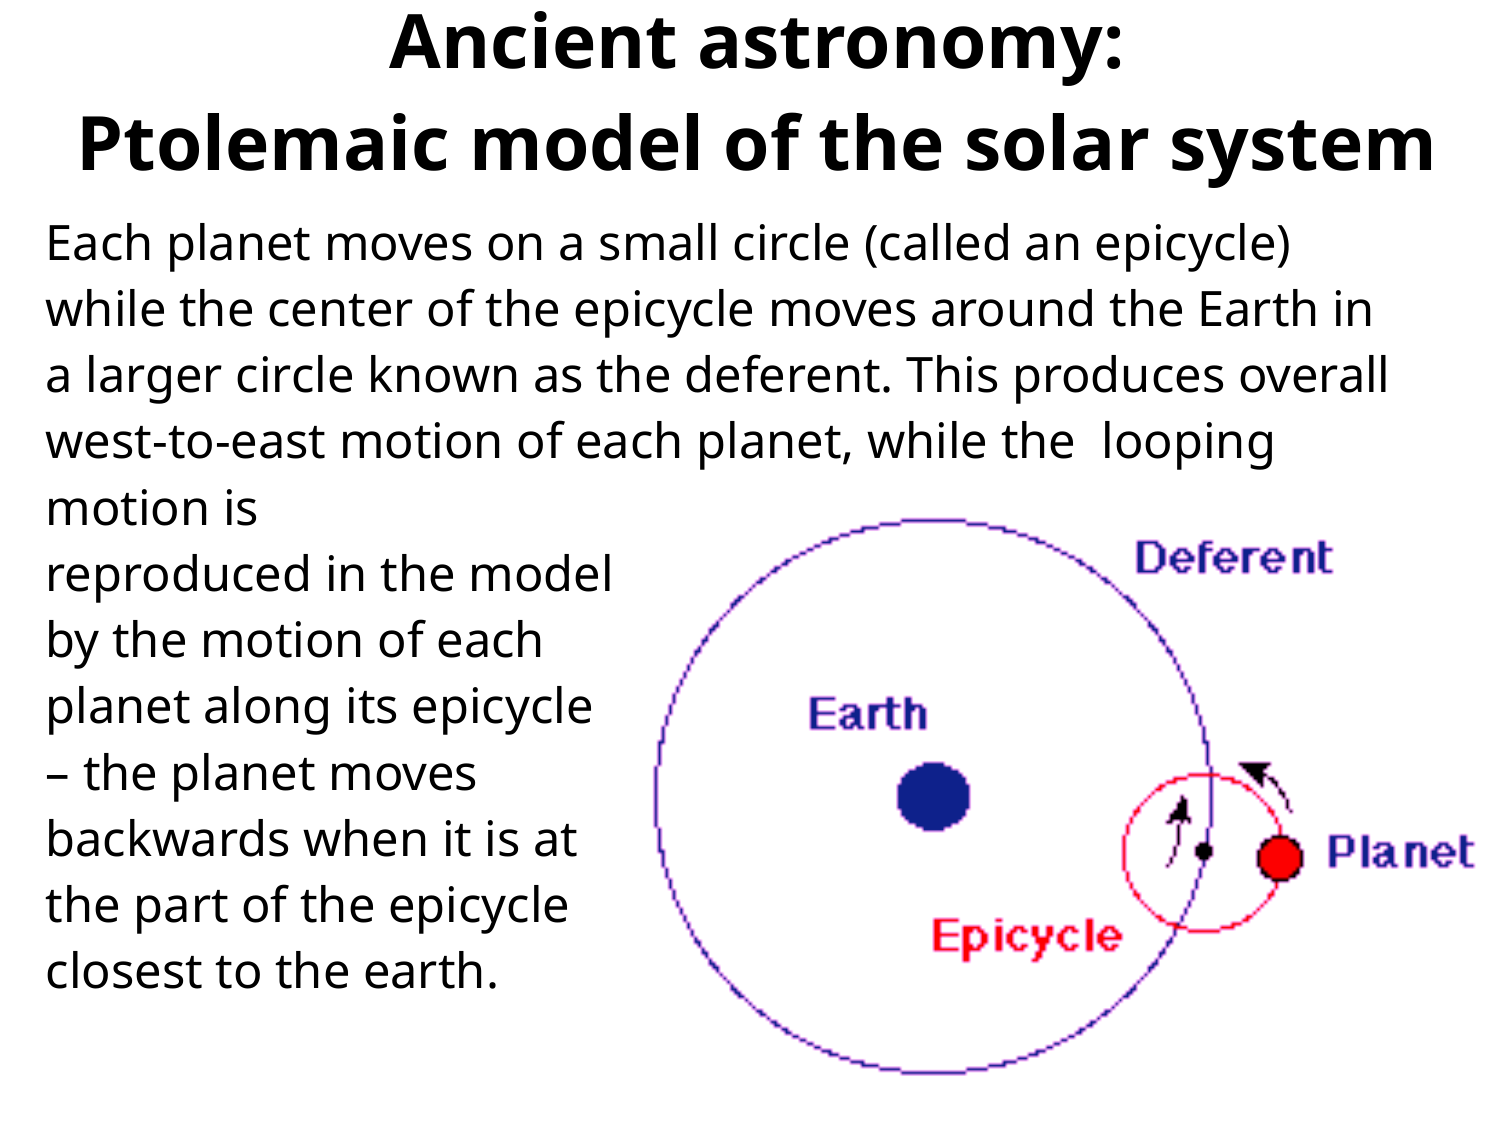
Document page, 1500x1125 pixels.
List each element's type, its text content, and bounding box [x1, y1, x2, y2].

list Each planet moves on a small circle (called an epicycle) while the center of the epicycle moves around the Earth in a larger circle known as the deferent. This produces overall west-to-east motion of each planet, while the looping motion is reproduced in the model by the motion of each planet along its epicycle – the planet moves backwards when it is at the part of the epicycle closest to the earth. [45, 208, 1411, 1011]
picture [630, 462, 1500, 1116]
title Ancient astronomy: Ptolemaic model of the solar system [45, 2, 1471, 178]
